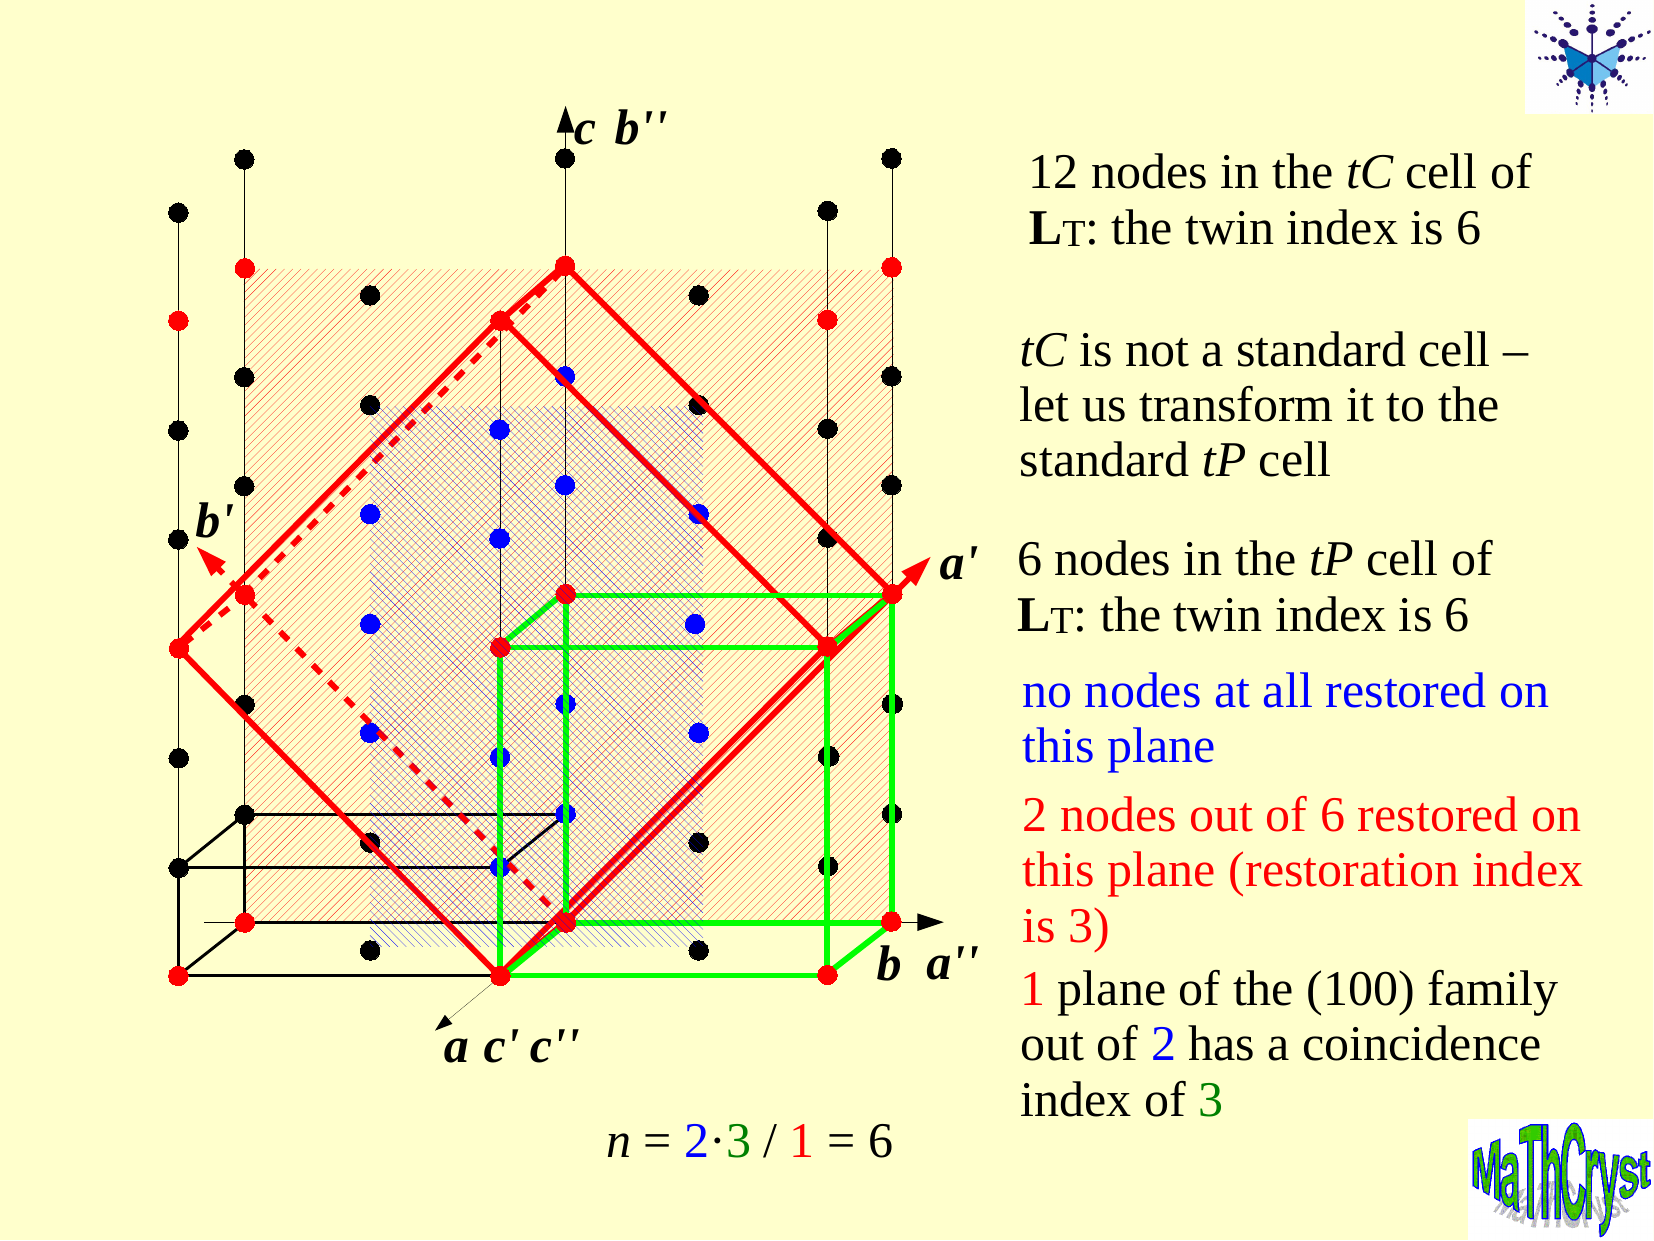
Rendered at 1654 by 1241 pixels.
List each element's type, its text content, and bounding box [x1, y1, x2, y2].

text_box [234, 255, 903, 961]
text_box [895, 694, 903, 714]
text_box [555, 148, 573, 169]
text_box c'' [529, 1018, 602, 1075]
text_box c' [483, 1018, 529, 1075]
text_box 12 nodes in the tC cell of LT: the twin index is 6 [1028, 144, 1545, 289]
text_box b'' [614, 100, 678, 174]
text_box n = 2·3 / 1 = 6 [606, 1112, 921, 1179]
text_box a' [939, 534, 979, 591]
text_box [881, 148, 902, 169]
text_box a [443, 1018, 481, 1075]
text_box 2 nodes out of 6 restored on this plane (restoration index is 3) [1022, 787, 1594, 957]
picture [1525, 0, 1654, 114]
text_box 6 nodes in the tP cell of LT: the twin index is 6 [1017, 531, 1533, 676]
text_box no nodes at all restored on this plane [1022, 662, 1558, 779]
picture [1468, 1119, 1654, 1241]
text_box [168, 420, 189, 441]
text_box b [876, 936, 944, 1004]
text_box a'' [926, 935, 997, 992]
text_box c [573, 100, 614, 166]
text_box b' [195, 492, 235, 549]
text_box [168, 858, 189, 878]
text_box [490, 966, 511, 986]
text_box [168, 202, 189, 223]
text_box [168, 748, 189, 769]
text_box tC is not a standard cell – let us transform it to the standard tP cell [1019, 321, 1536, 491]
text_box [817, 965, 838, 985]
text_box [169, 638, 189, 659]
text_box [168, 310, 189, 331]
text_box [817, 201, 838, 221]
text_box [895, 804, 902, 823]
text_box 1 plane of the (100) family out of 2 has a coincidence index of 3 [1020, 961, 1561, 1170]
text_box [168, 529, 189, 550]
text_box [168, 966, 189, 986]
text_box [234, 149, 255, 170]
